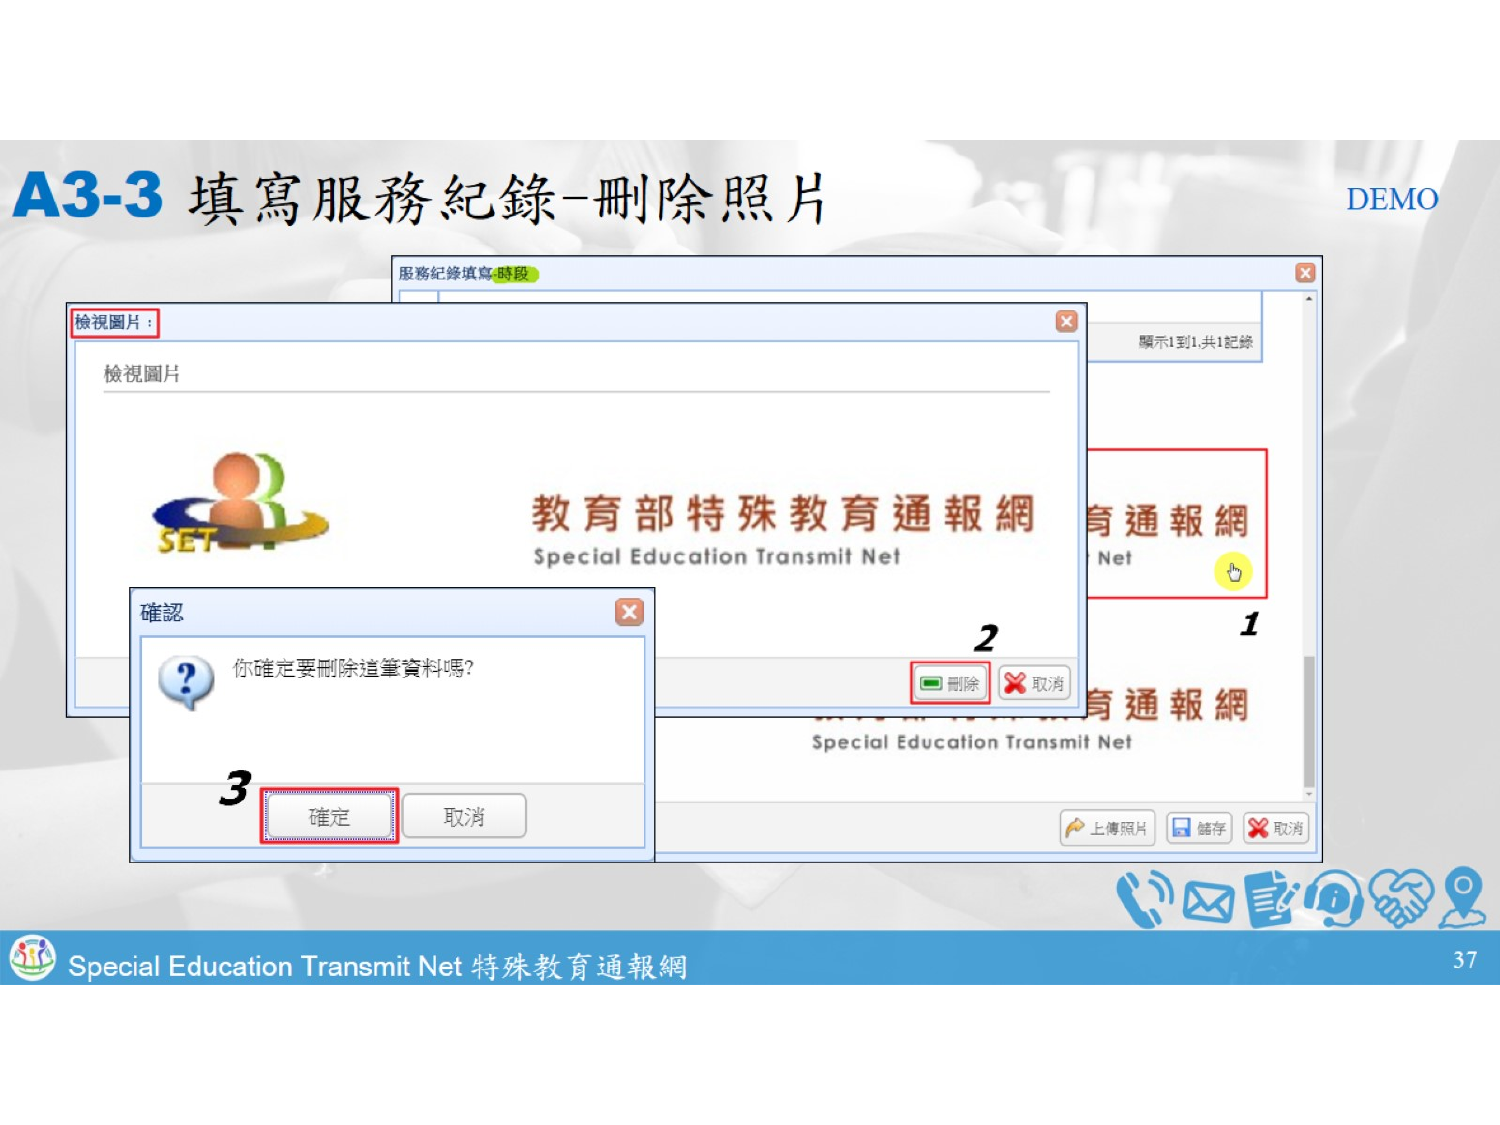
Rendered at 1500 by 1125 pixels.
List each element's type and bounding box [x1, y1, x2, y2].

picture [0, 140, 1500, 985]
